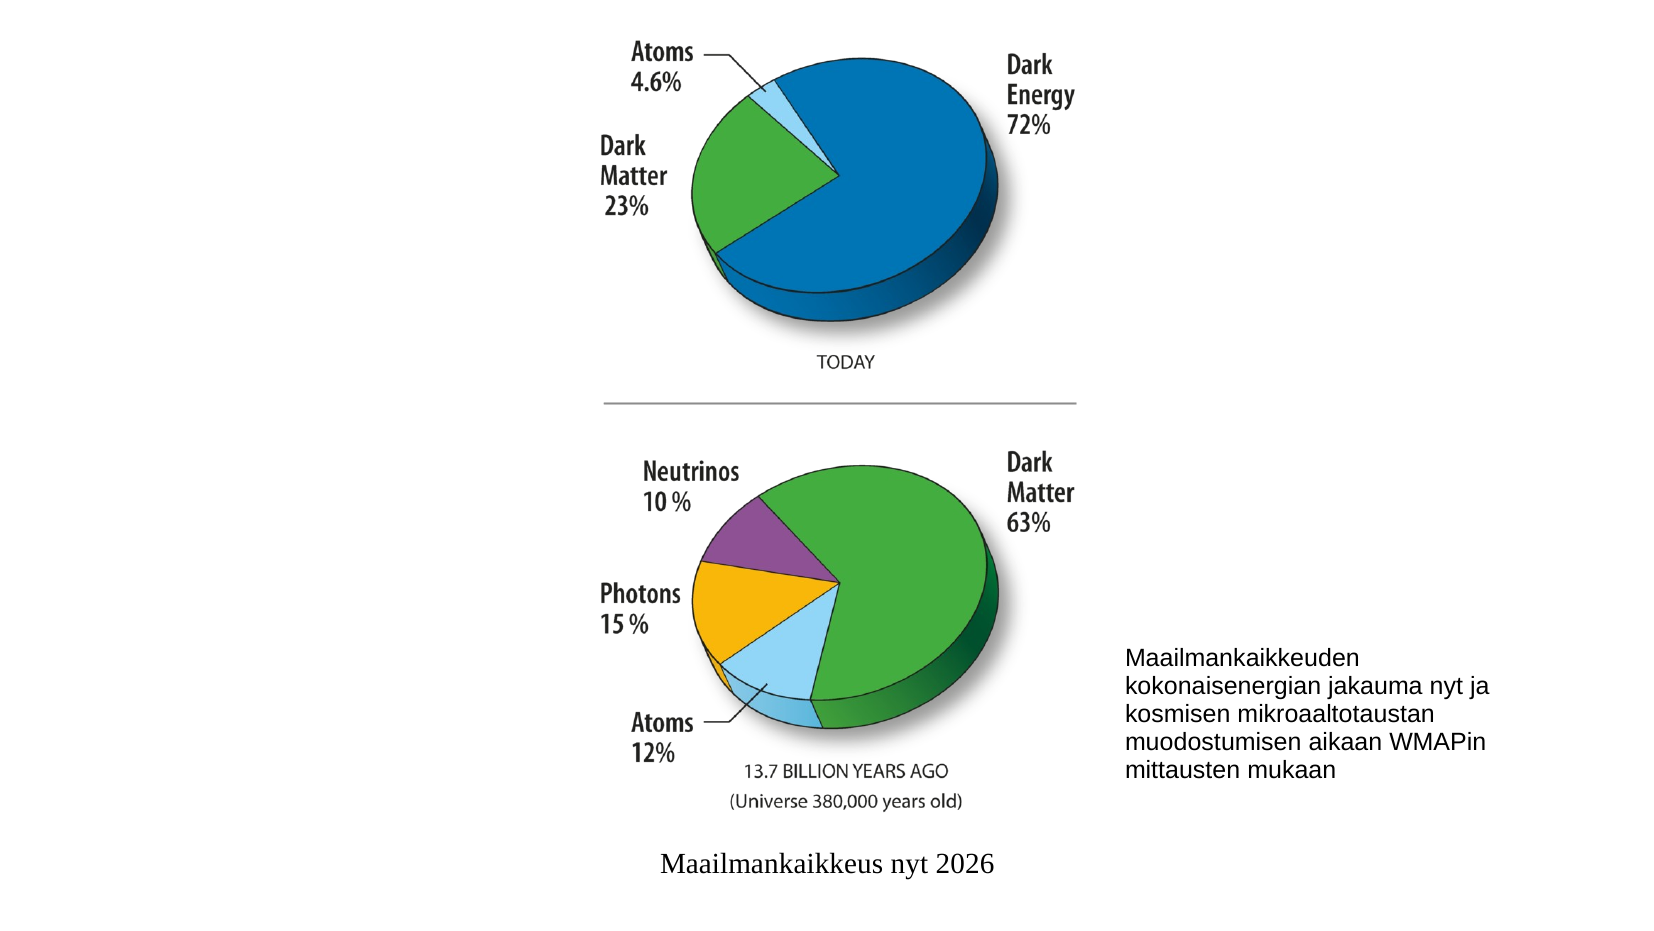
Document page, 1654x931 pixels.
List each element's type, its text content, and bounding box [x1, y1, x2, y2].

text_box Maailmankaikkeuden kokonaisenergian jakauma nyt ja kosmisen mikroaaltotaustan muodostumisen aikaan WMAPin mittausten mukaan [1110, 636, 1583, 792]
picture [555, 26, 1123, 827]
